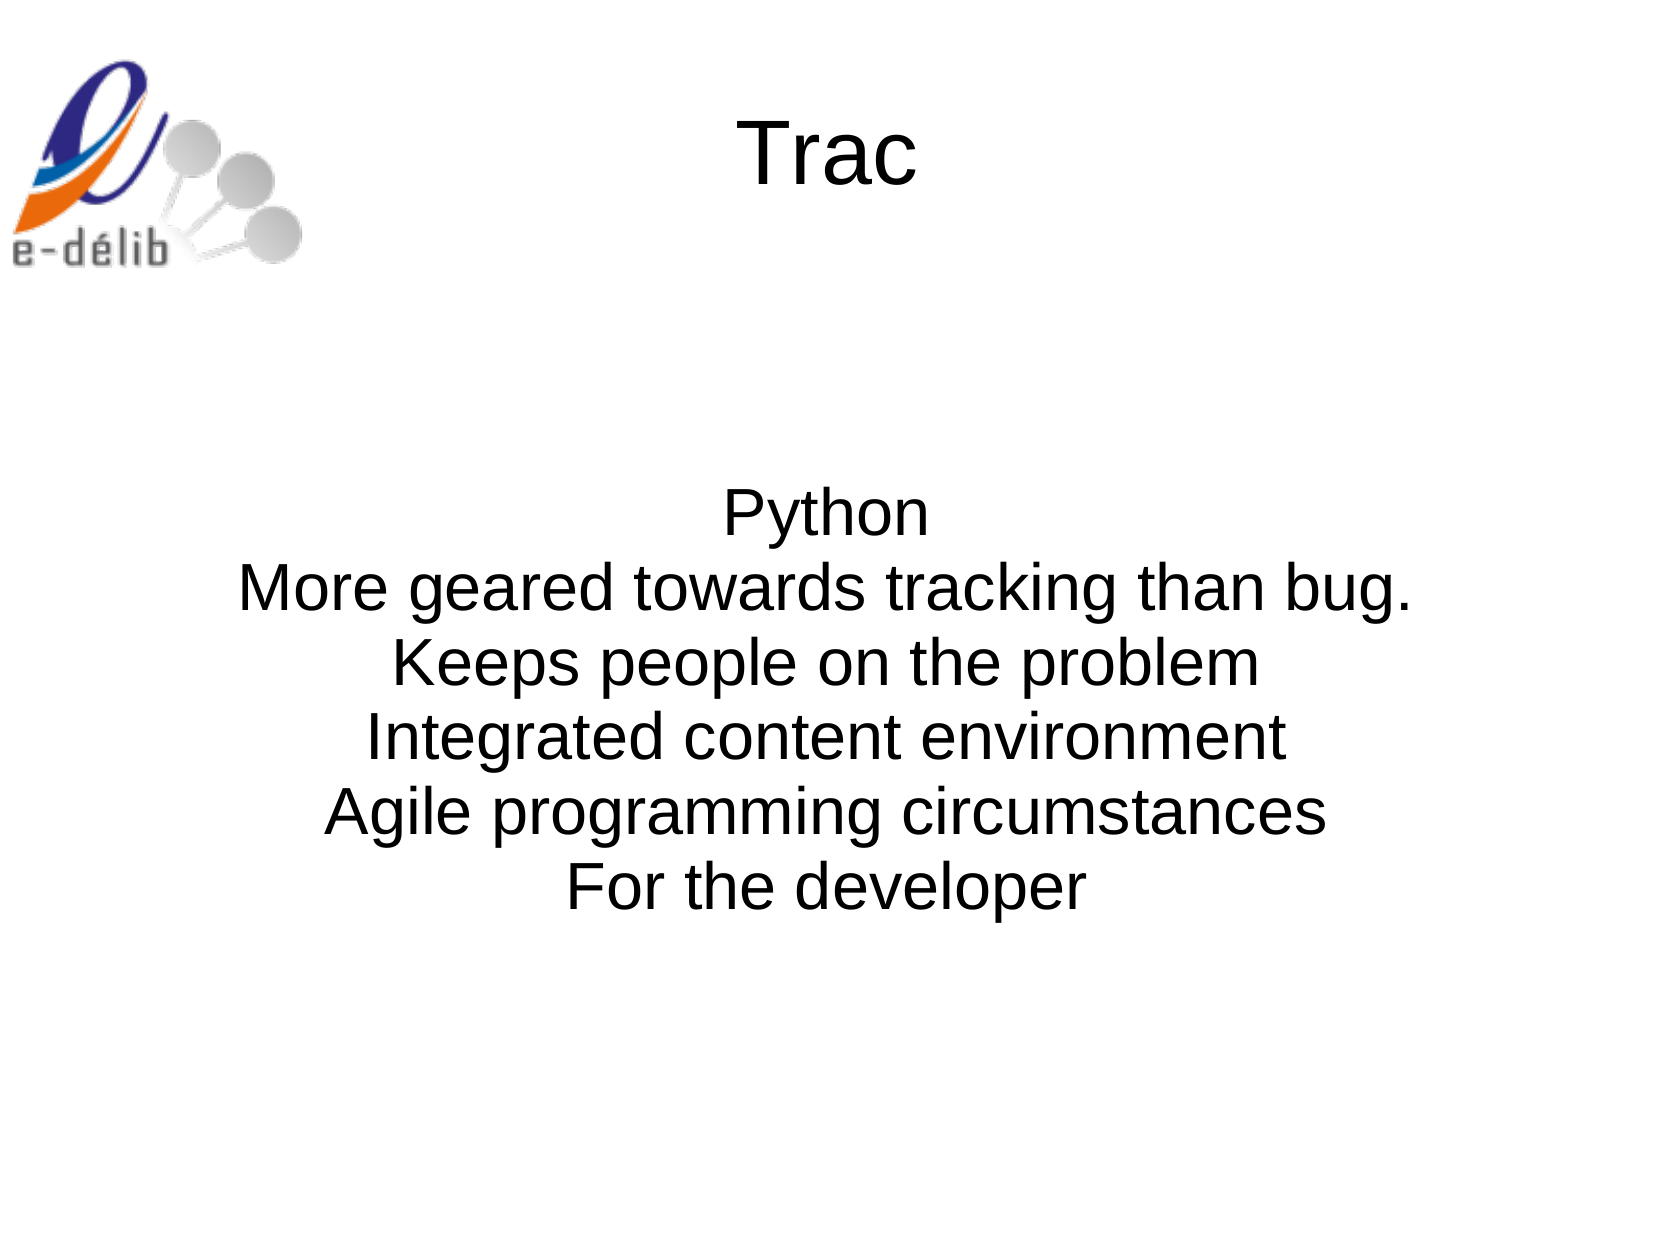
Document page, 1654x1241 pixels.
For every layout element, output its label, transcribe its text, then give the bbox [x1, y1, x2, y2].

subtitle Python More geared towards tracking than bug. Keeps people on the problem Integrated content environment Agile programming circumstances For the developer [82, 290, 1571, 1109]
picture [0, 59, 325, 268]
title Trac [82, 49, 1571, 257]
